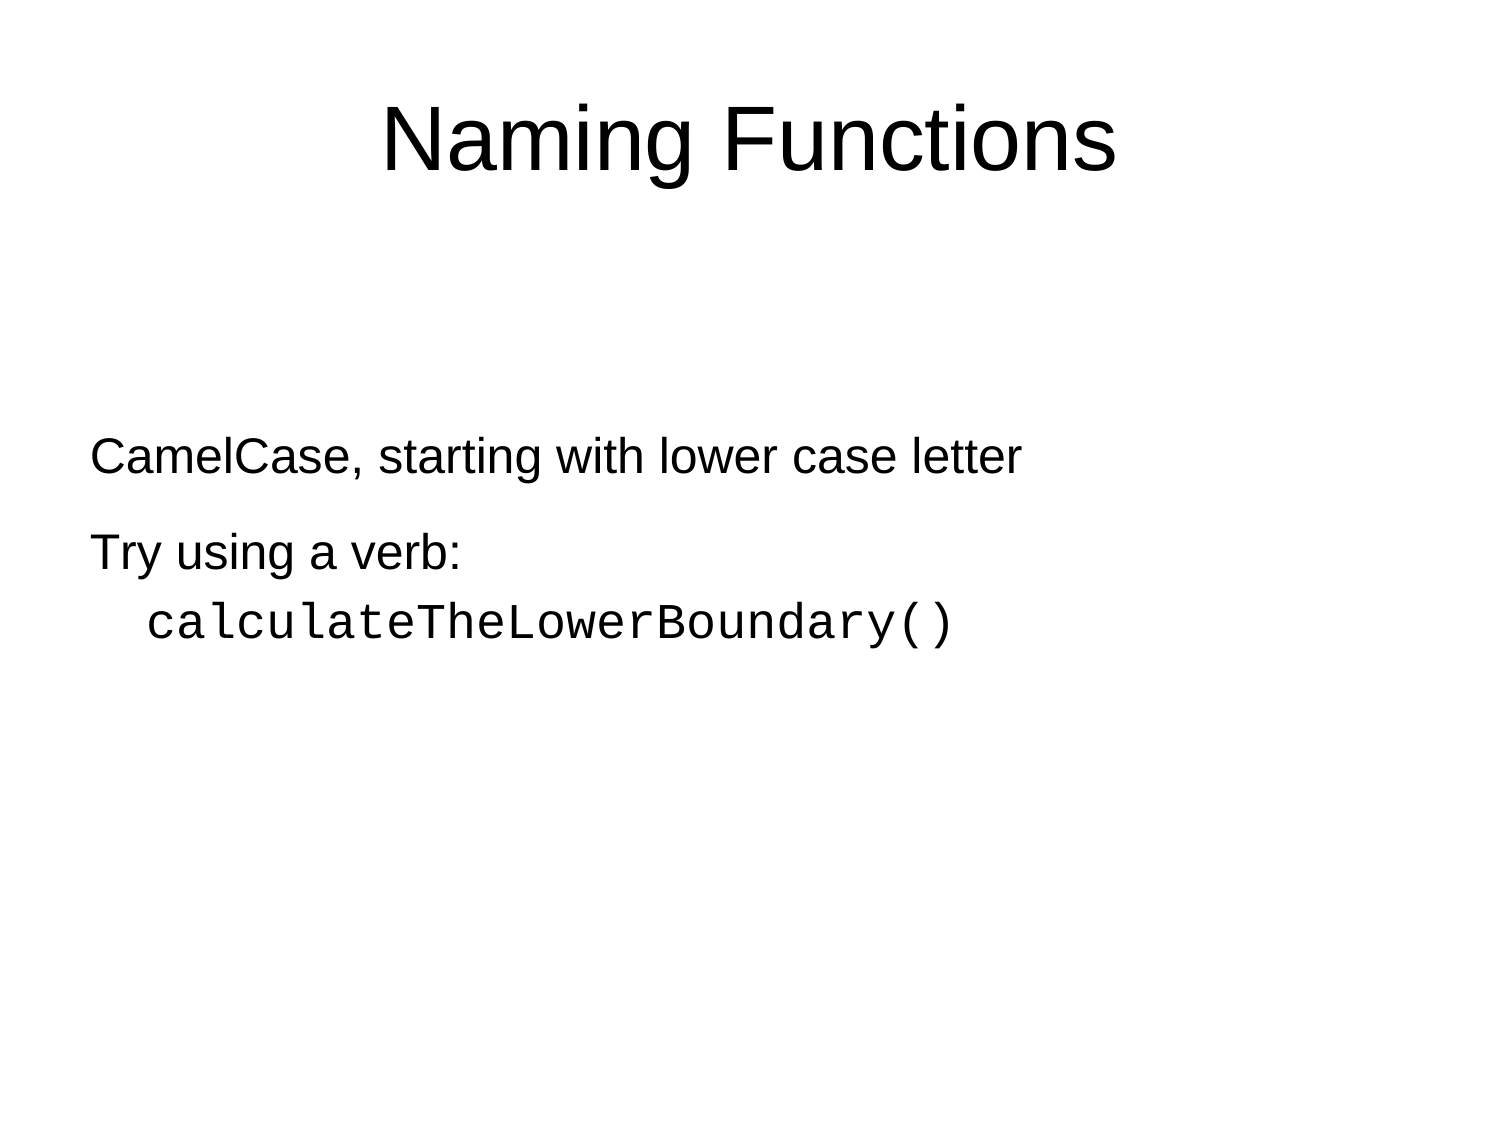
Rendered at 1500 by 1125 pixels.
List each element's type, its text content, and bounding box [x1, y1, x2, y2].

list CamelCase, starting with lower case letter Try using a verb: calculateTheLowerBoundary() [75, 420, 1426, 1005]
title Naming Functions [75, 45, 1426, 233]
